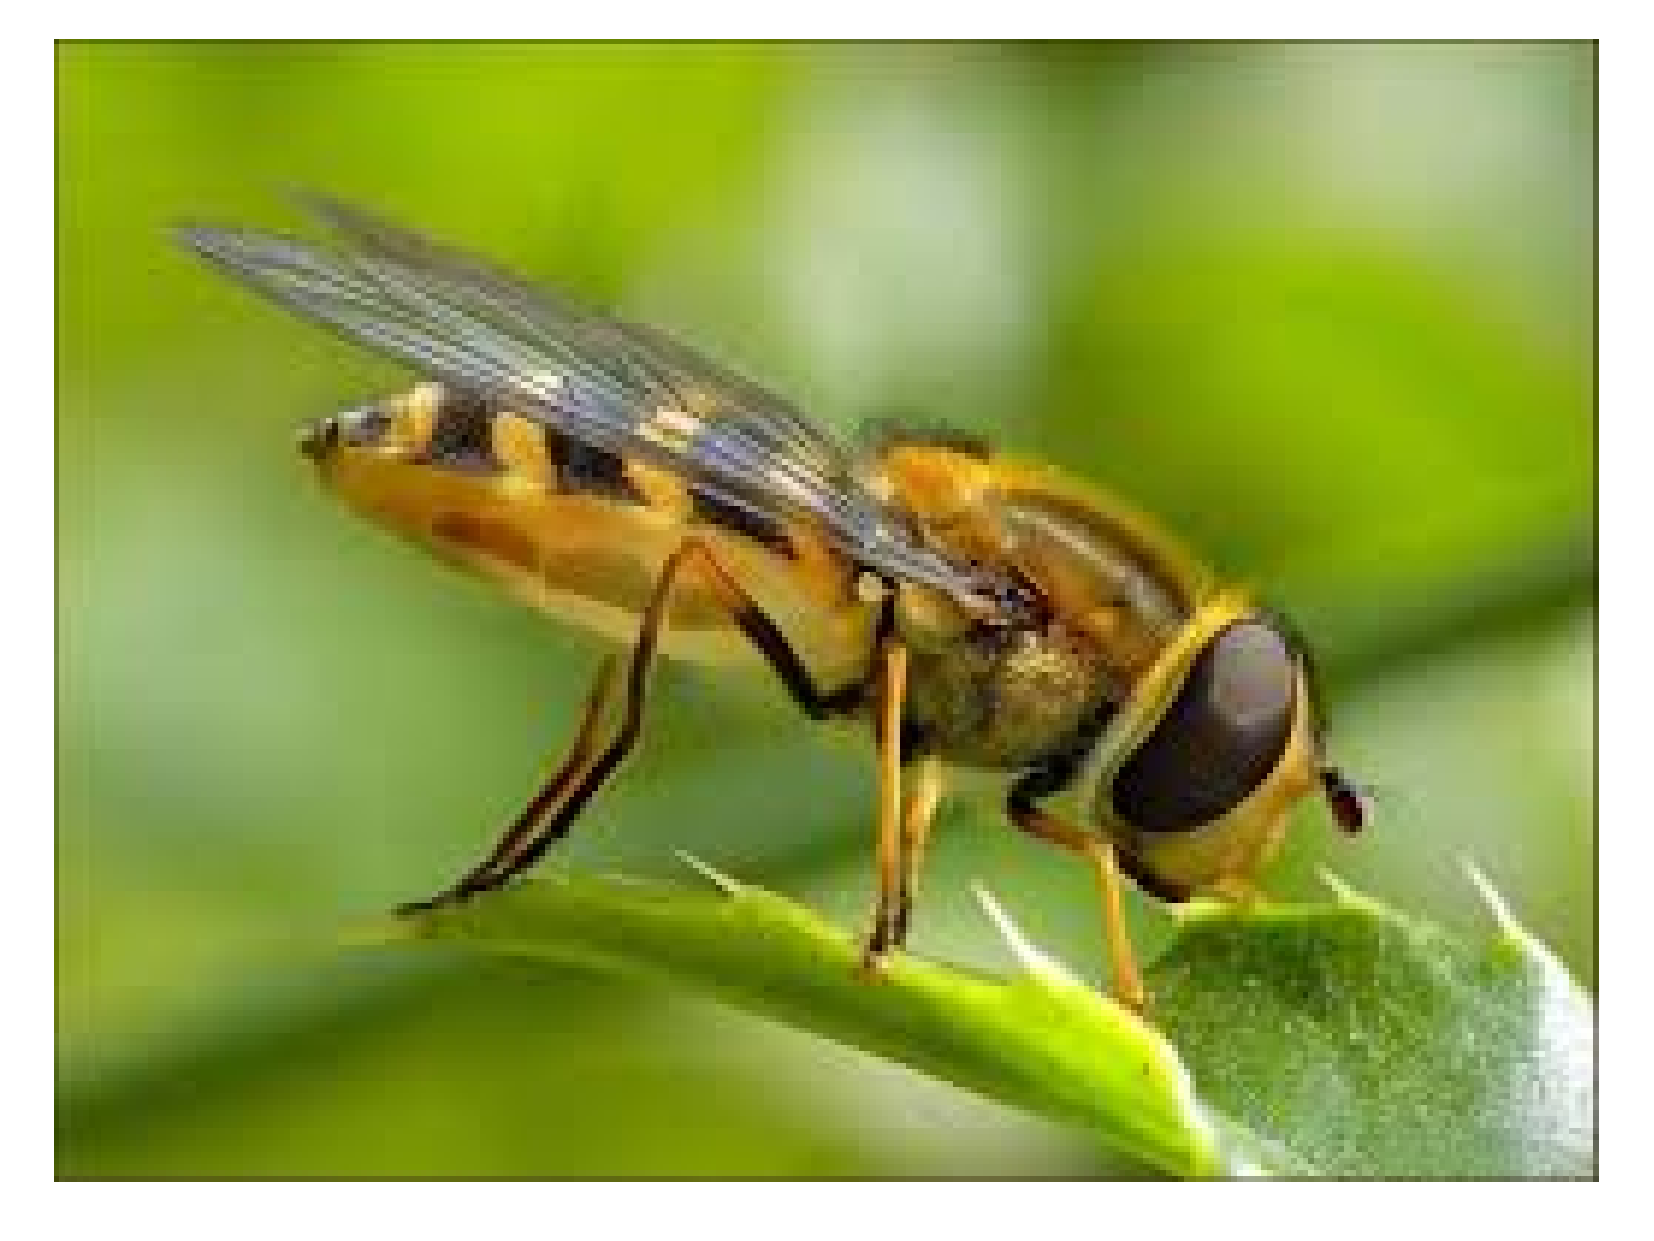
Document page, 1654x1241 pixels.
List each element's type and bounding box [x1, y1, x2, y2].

picture [54, 39, 1599, 1182]
